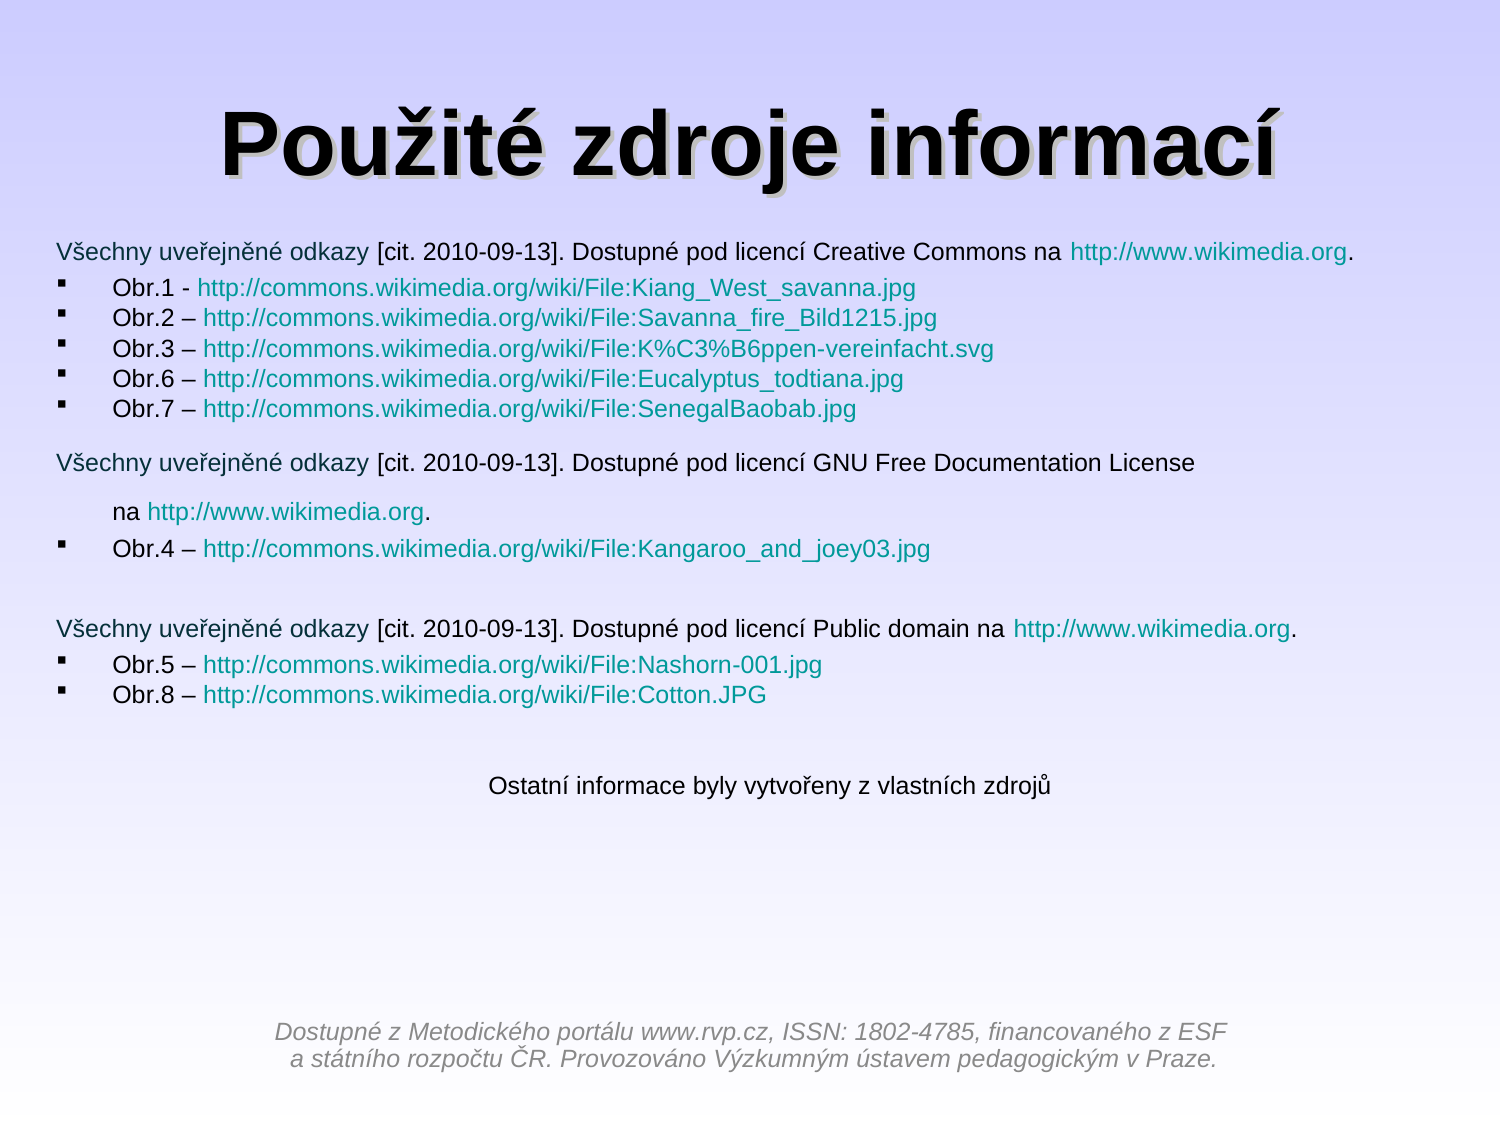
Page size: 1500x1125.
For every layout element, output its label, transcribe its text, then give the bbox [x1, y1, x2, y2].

title Použité zdroje informací [75, 45, 1426, 207]
list Všechny uveřejněné odkazy [cit. 2010-09-13]. Dostupné pod licencí Creative Commons na http://www.wikimedia.org. Obr.1 - http://commons.wikimedia.org/wiki/File:Kiang_West_savanna.jpg Obr.2 – http://commons.wikimedia.org/wiki/File:Savanna_fire_Bild1215.jpg Obr.3 – http://commons.wikimedia.org/wiki/File:K%C3%B6ppen-vereinfacht.svg Obr.6 – http://commons.wikimedia.org/wiki/File:Eucalyptus_todtiana.jpg Obr.7 – http://commons.wikimedia.org/wiki/File:SenegalBaobab.jpg Všechny uveřejněné odkazy [cit. 2010-09-13]. Dostupné pod licencí GNU Free Documentation License na http://www.wikimedia.org. Obr.4 – http://commons.wikimedia.org/wiki/File:Kangaroo_and_joey03.jpg Všechny uveřejněné odkazy [cit. 2010-09-13]. Dostupné pod licencí Public domain na http://www.wikimedia.org. Obr.5 – http://commons.wikimedia.org/wiki/File:Nashorn-001.jpg Obr.8 – http://commons.wikimedia.org/wiki/File:Cotton.JPG Ostatní informace byly vytvořeny z vlastních zdrojů [41, 207, 1500, 858]
text_box Dostupné z Metodického portálu www.rvp.cz, ISSN: 1802-4785, financovaného z ESF a státního rozpočtu ČR. Provozováno Výzkumným ústavem pedagogickým v Praze. [230, 1011, 1281, 1083]
